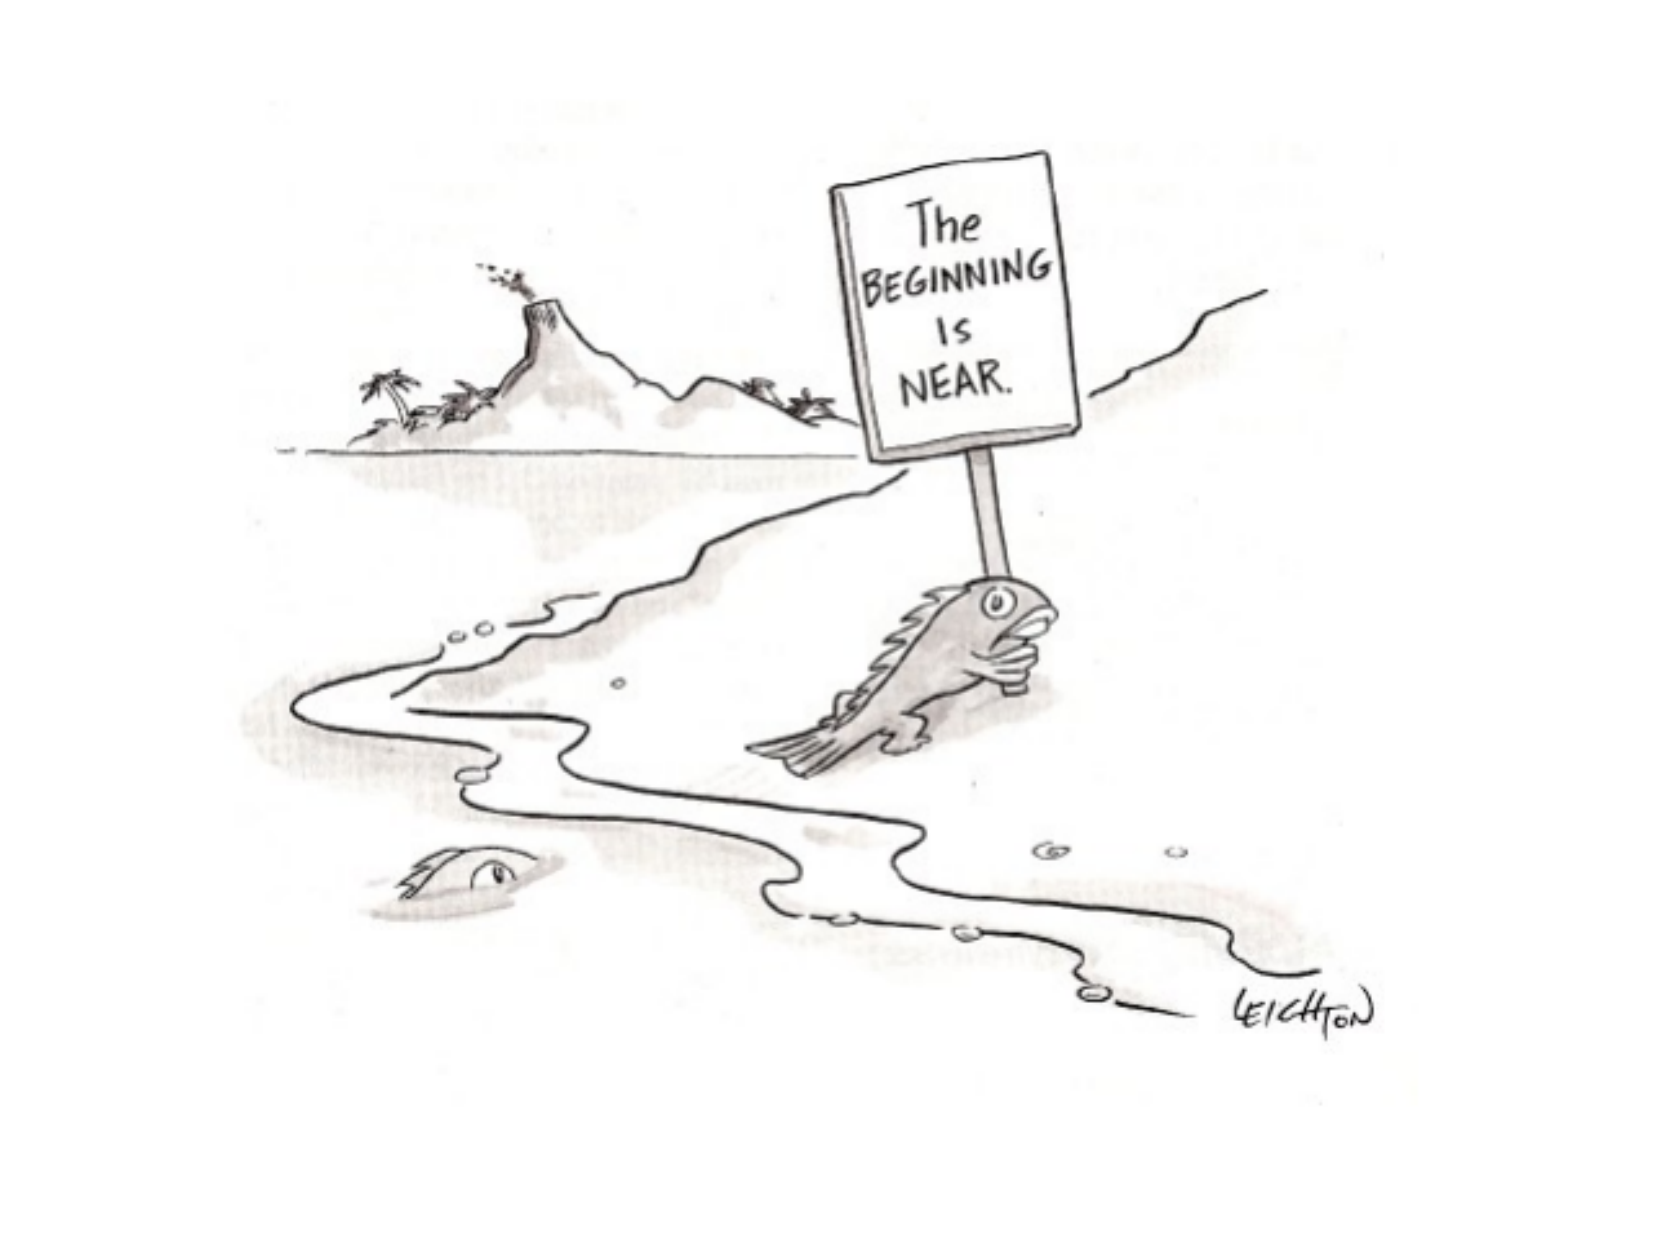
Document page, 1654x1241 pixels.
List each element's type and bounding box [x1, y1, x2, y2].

picture [53, 37, 1599, 1163]
